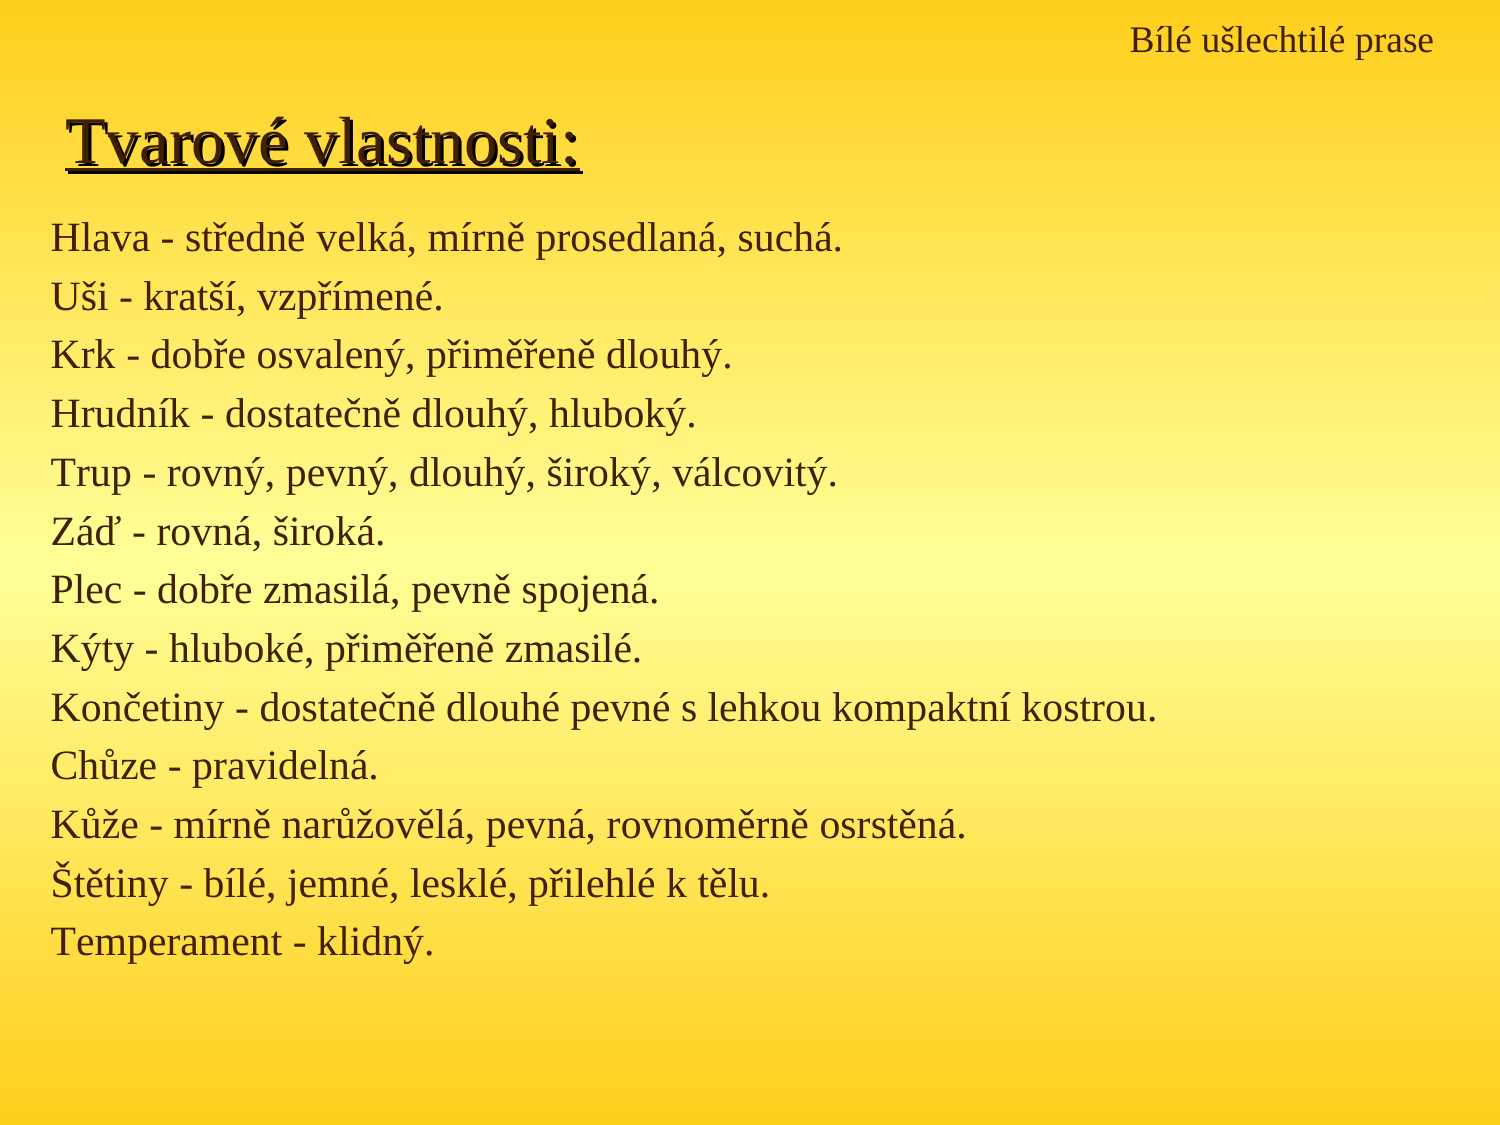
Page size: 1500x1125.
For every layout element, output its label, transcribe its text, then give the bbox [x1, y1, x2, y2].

text_box Bílé ušlechtilé prase Tvarové vlastnosti: [50, 0, 1463, 187]
list Hlava - středně velká, mírně prosedlaná, suchá. Uši - kratší, vzpřímené. Krk - dobře osvalený, přiměřeně dlouhý. Hrudník - dostatečně dlouhý, hluboký. Trup - rovný, pevný, dlouhý, široký, válcovitý. Záď - rovná, široká. Plec - dobře zmasilá, pevně spojená. Kýty - hluboké, přiměřeně zmasilé. Končetiny - dostatečně dlouhé pevné s lehkou kompaktní kostrou. Chůze - pravidelná. Kůže - mírně narůžovělá, pevná, rovnoměrně osrstěná. Štětiny - bílé, jemné, lesklé, přilehlé k tělu. Temperament - klidný. [35, 206, 1500, 1125]
